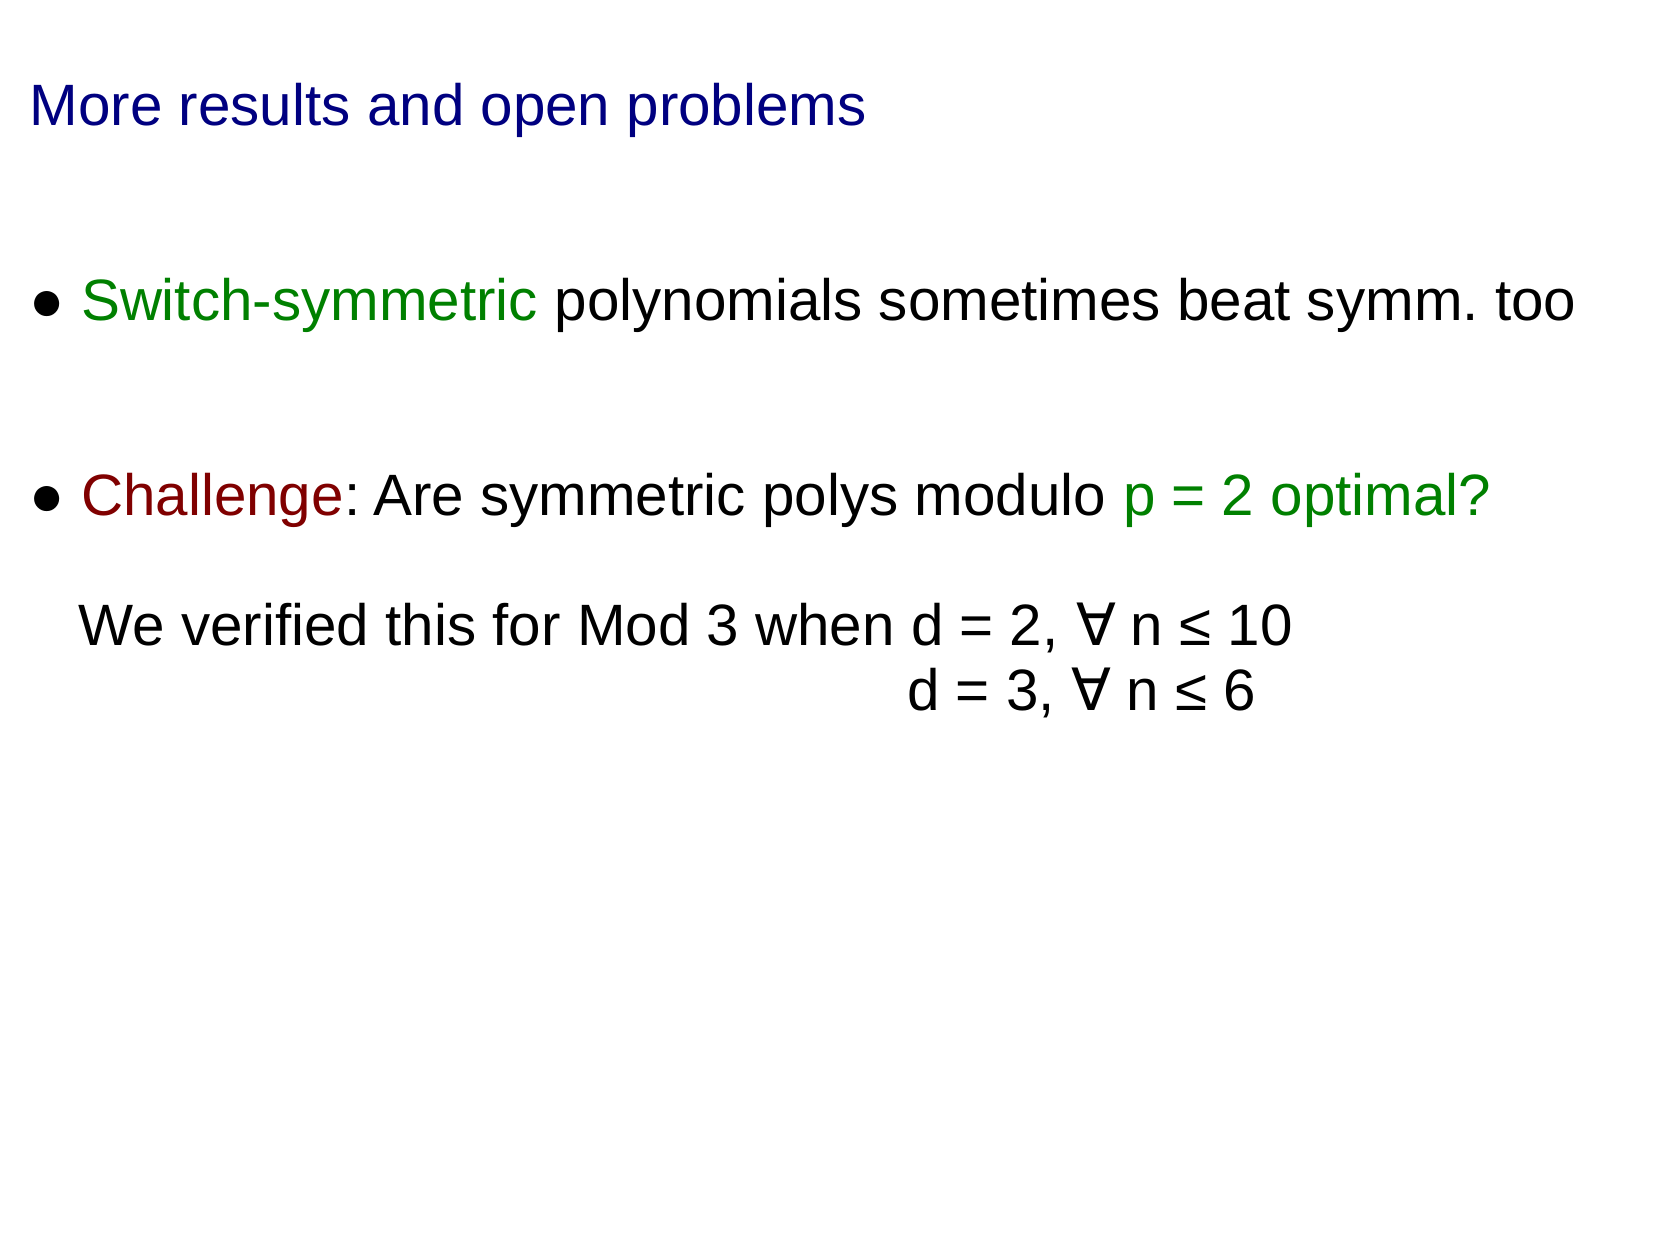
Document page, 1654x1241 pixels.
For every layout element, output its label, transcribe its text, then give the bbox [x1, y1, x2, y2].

text_box More results and open problems ● Switch-symmetric polynomials sometimes beat symm. too ● Challenge: Are symmetric polys modulo p = 2 optimal? We verified this for Mod 3 when d = 2, ∀ n ≤ 10 d = 3, ∀ n ≤ 6 [15, 0, 1636, 1241]
